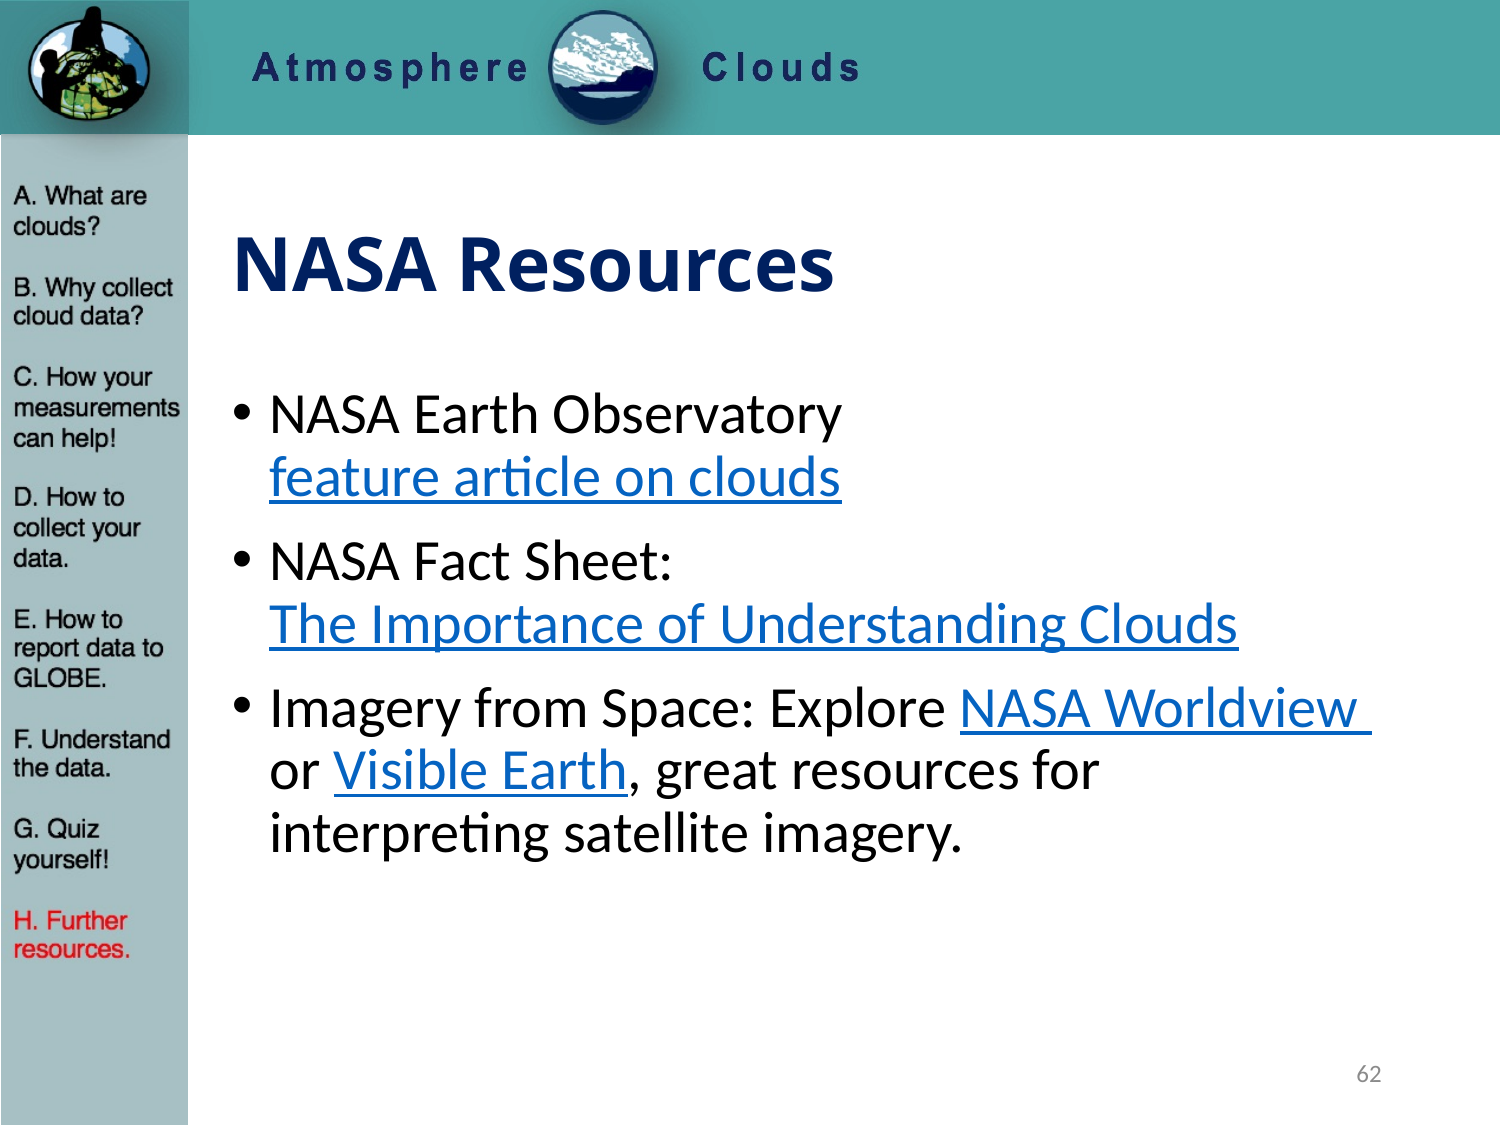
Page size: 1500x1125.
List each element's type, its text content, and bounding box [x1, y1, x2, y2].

list NASA Earth Observatory feature article on clouds NASA Fact Sheet: The Importance of Understanding Clouds Imagery from Space: Explore NASA Worldview or Visible Earth, great resources for interpreting satellite imagery. [216, 375, 1397, 1014]
picture [0, 0, 1500, 1125]
title NASA Resources [216, 158, 1394, 375]
slide_number <number> [1059, 1042, 1397, 1103]
